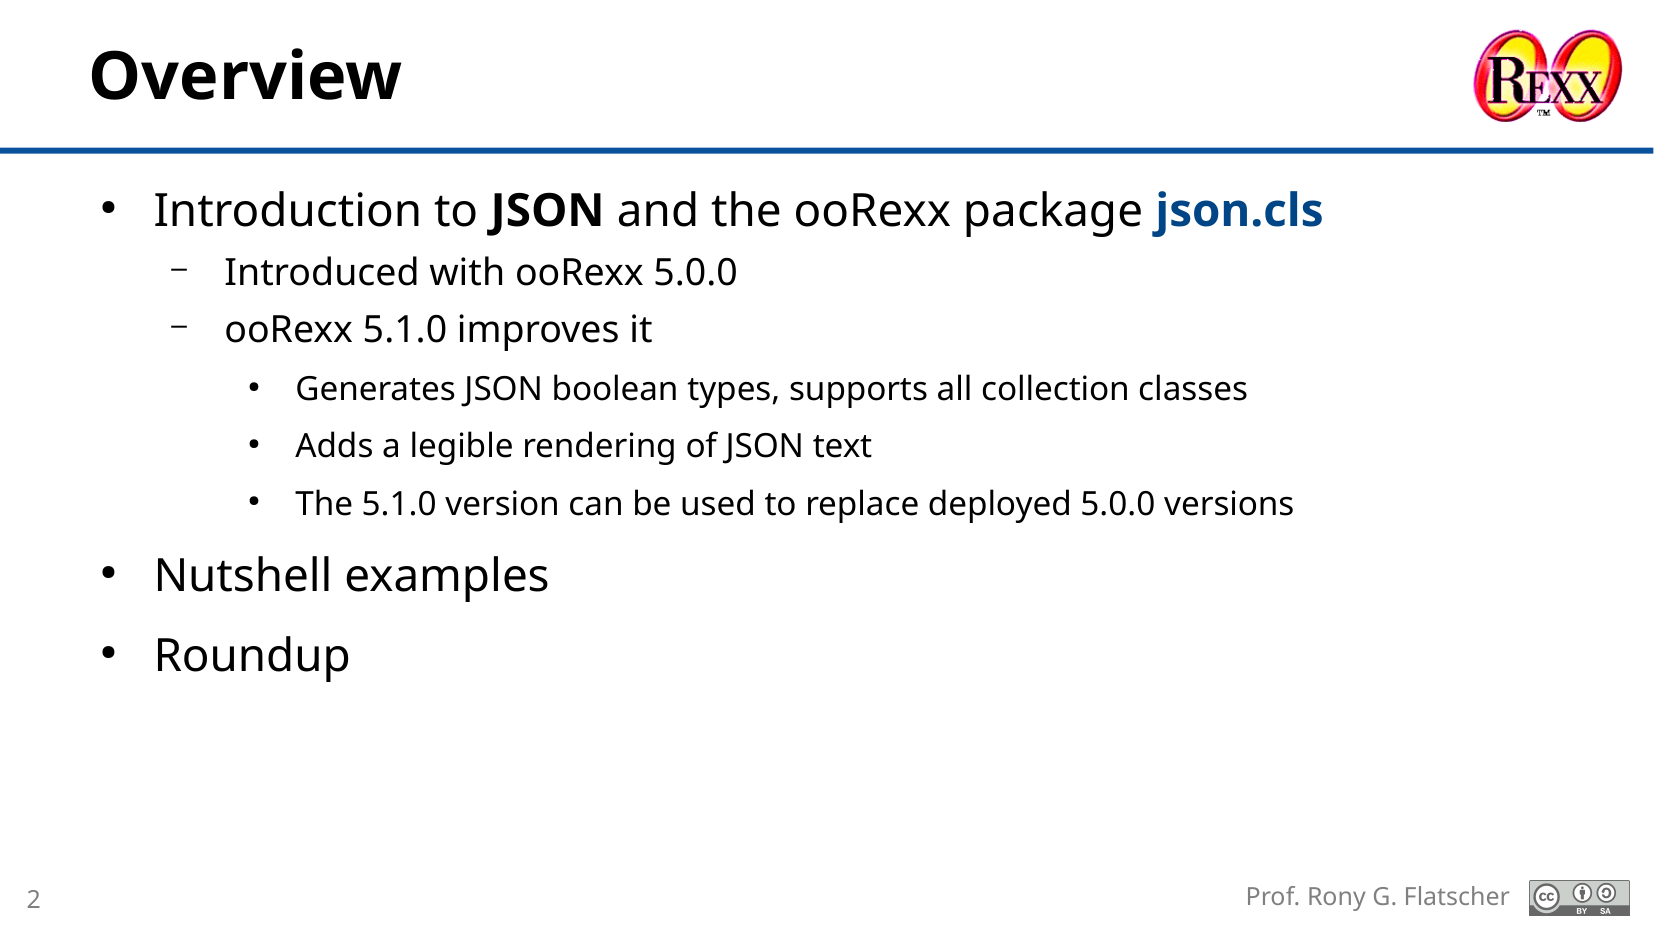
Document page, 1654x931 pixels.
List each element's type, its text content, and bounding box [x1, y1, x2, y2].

list Introduction to JSON and the ooRexx package json.cls Introduced with ooRexx 5.0.0 ooRexx 5.1.0 improves it Generates JSON boolean types, supports all collection classes Adds a legible rendering of JSON text The 5.1.0 version can be used to replace deployed 5.0.0 versions Nutshell examples Roundup [82, 177, 1573, 857]
title Overview [29, 0, 1654, 148]
